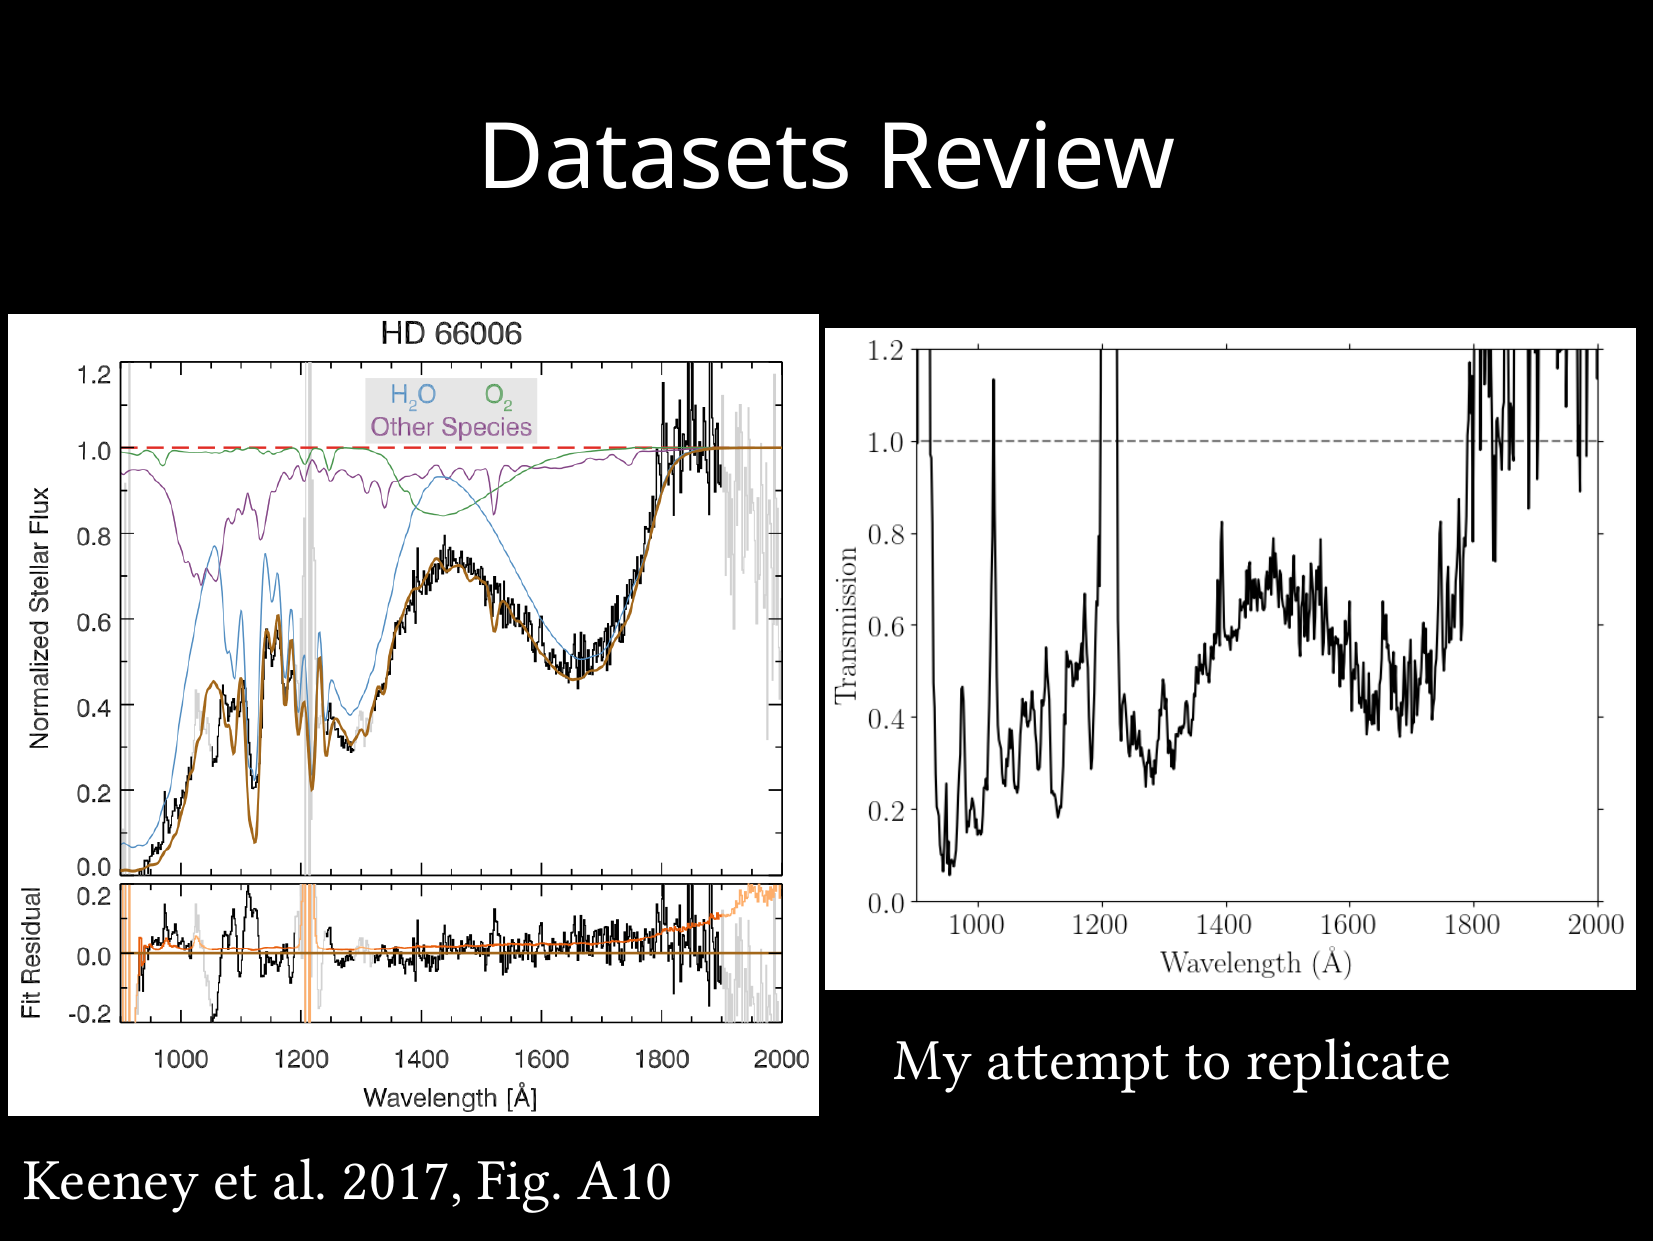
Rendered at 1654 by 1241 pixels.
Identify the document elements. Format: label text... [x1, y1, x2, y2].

title Datasets Review [82, 49, 1571, 257]
text_box My attempt to replicate [878, 1020, 1591, 1121]
picture [825, 328, 1636, 991]
picture [8, 314, 819, 1117]
text_box Keeney et al. 2017, Fig. A10 [8, 1140, 721, 1241]
